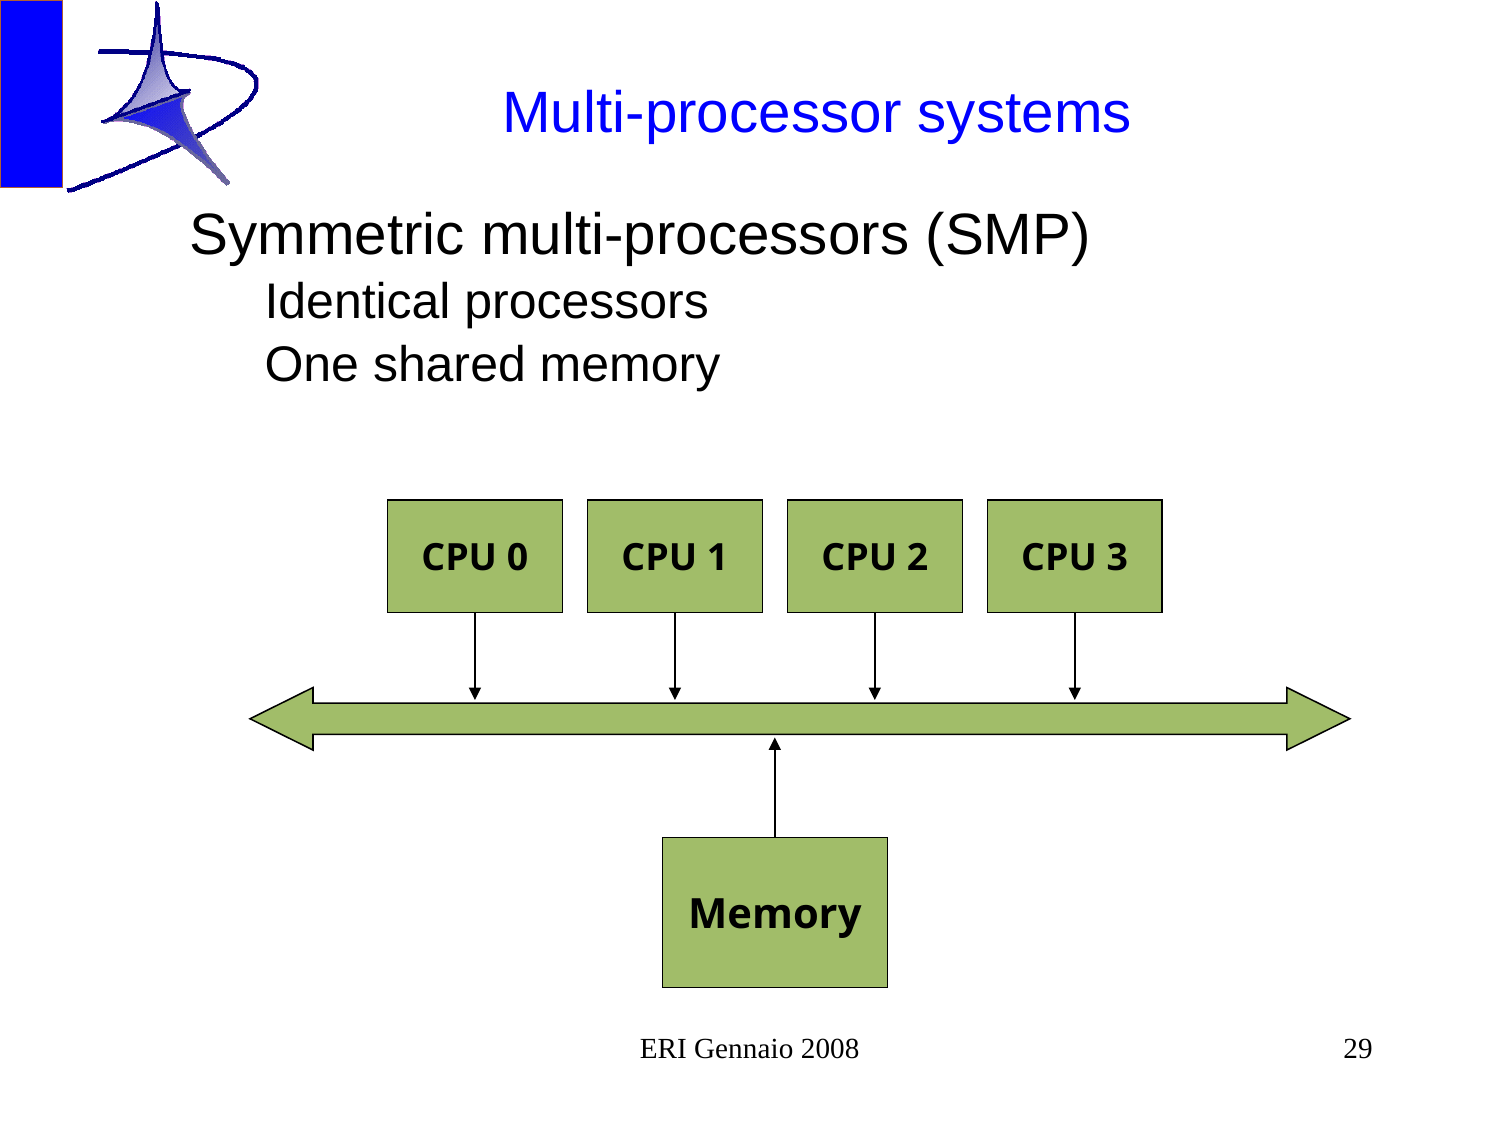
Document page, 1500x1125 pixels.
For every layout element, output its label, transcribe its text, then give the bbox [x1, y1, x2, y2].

picture [62, 0, 263, 197]
title Multi-processor systems [174, 61, 1425, 164]
text_box CPU 3 [987, 499, 1163, 613]
text_box Memory [662, 837, 888, 988]
list Symmetric multi-processors (SMP) Identical processors One shared memory [174, 200, 1425, 413]
text_box CPU 2 [787, 499, 963, 613]
text_box CPU 0 [387, 499, 563, 613]
text_box CPU 1 [587, 499, 763, 613]
text_box [249, 687, 1350, 751]
